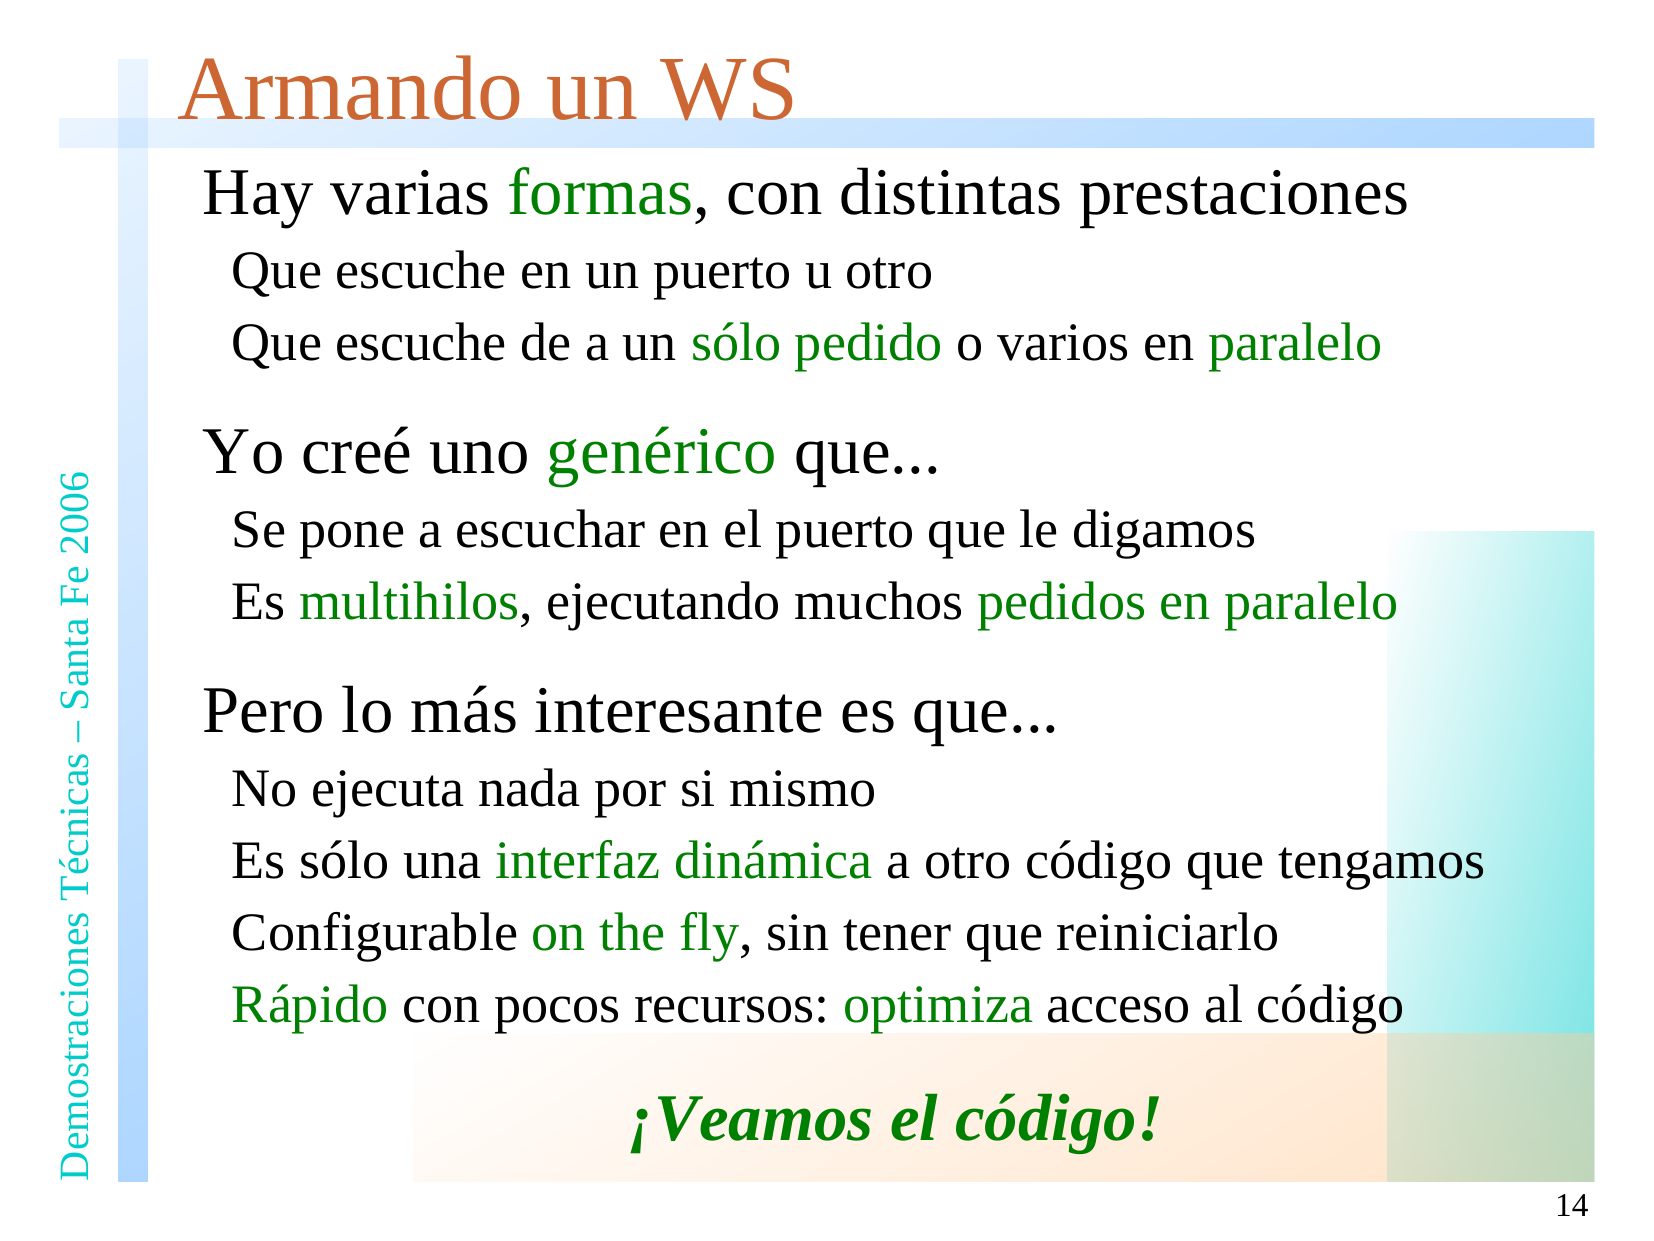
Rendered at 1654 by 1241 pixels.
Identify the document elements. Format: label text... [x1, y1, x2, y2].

title Armando un WS [177, 25, 1595, 153]
subtitle Hay varias formas, con distintas prestaciones Que escuche en un puerto u otro Que escuche de a un sólo pedido o varios en paralelo Yo creé uno genérico que... Se pone a escuchar en el puerto que le digamos Es multihilos, ejecutando muchos pedidos en paralelo Pero lo más interesante es que... No ejecuta nada por si mismo Es sólo una interfaz dinámica a otro código que tengamos Configurable on the fly, sin tener que reiniciarlo Rápido con pocos recursos: optimiza acceso al código ¡Veamos el código! [142, 138, 1590, 1172]
